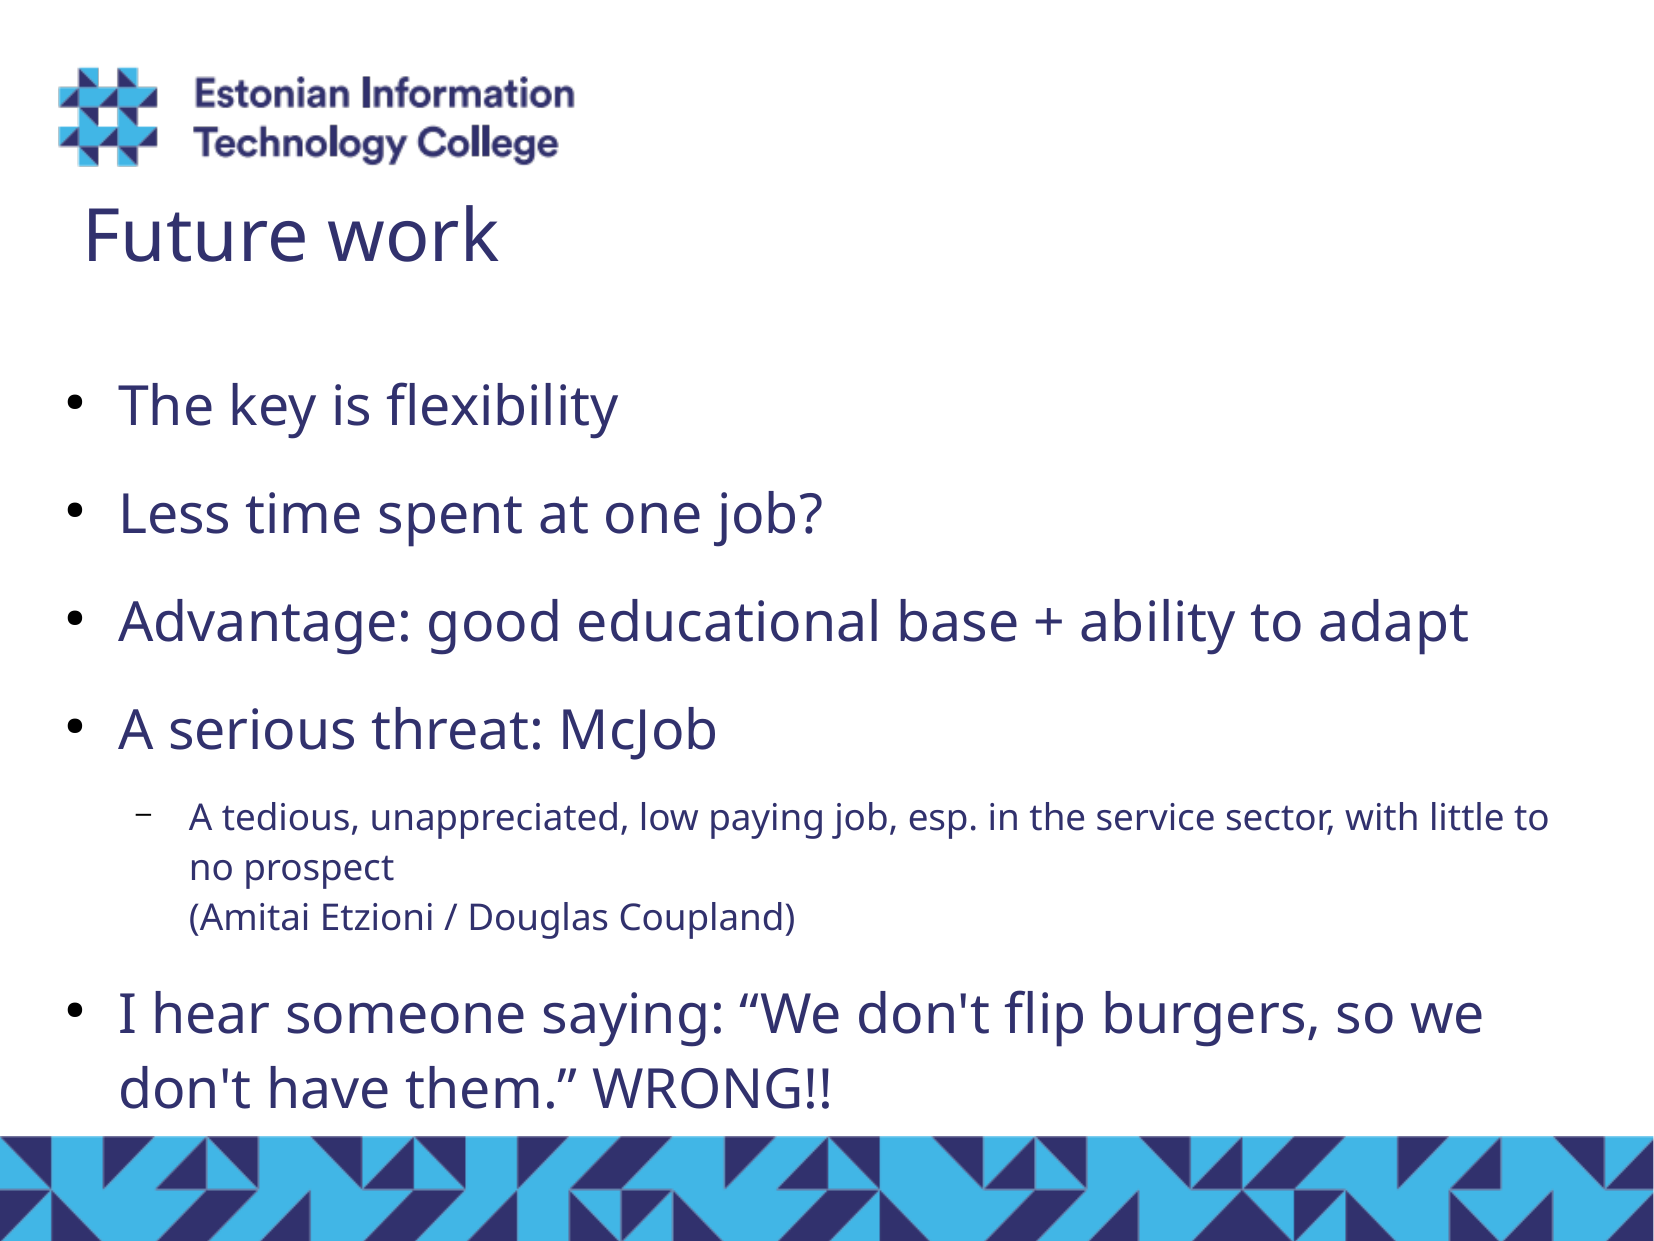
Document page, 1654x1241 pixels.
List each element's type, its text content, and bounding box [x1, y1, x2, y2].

title Future work [82, 129, 1571, 337]
list The key is flexibility Less time spent at one job? Advantage: good educational base + ability to adapt A serious threat: McJob A tedious, unappreciated, low paying job, esp. in the service sector, with little to no prospect (Amitai Etzioni / Douglas Coupland) I hear someone saying: “We don't flip burgers, so we don't have them.” WRONG!! [47, 366, 1583, 1241]
